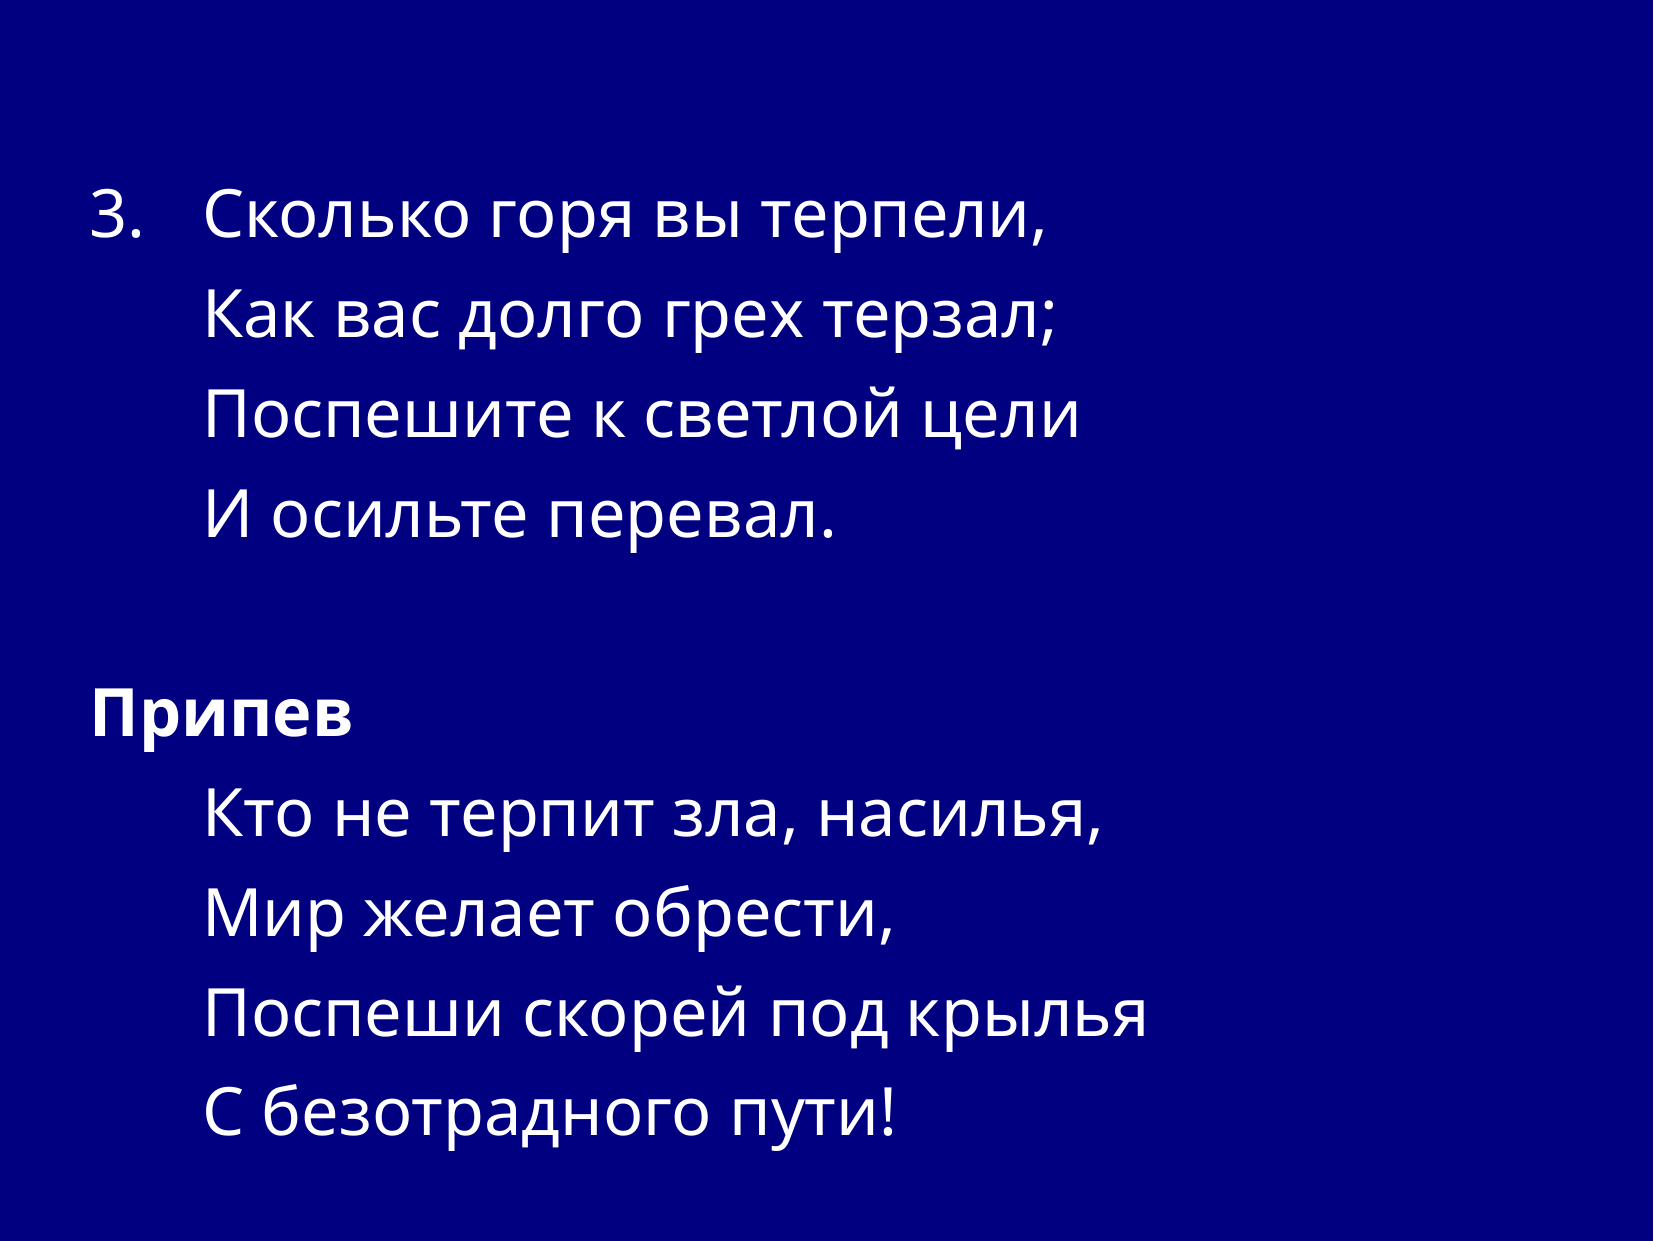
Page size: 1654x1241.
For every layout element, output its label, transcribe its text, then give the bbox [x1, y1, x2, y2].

text_box 3. Сколько горя вы терпели, Как вас долго грех терзал; Поспешите к светлой цели И осильте перевал. Припев Кто не терпит зла, насилья, Мир желает обрести, Поспеши скорей под крылья С безотрадного пути! [75, 150, 1576, 1163]
